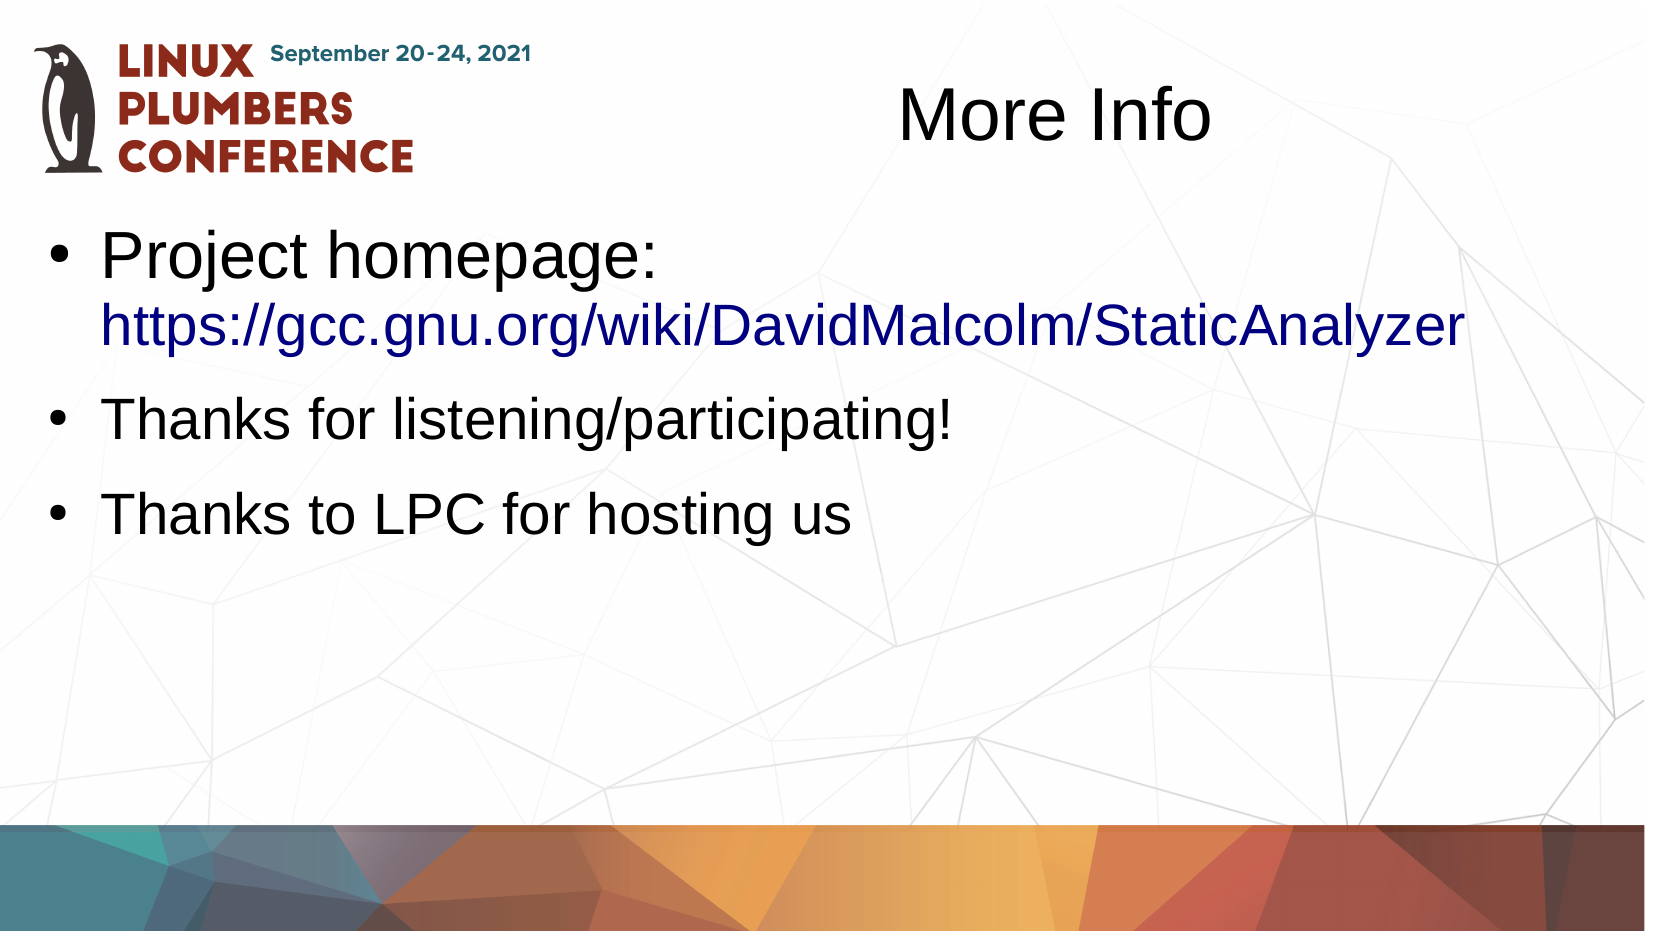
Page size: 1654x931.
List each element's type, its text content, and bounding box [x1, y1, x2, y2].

picture [0, 1, 1645, 931]
list Project homepage:https://gcc.gnu.org/wiki/DavidMalcolm/StaticAnalyzer Thanks for listening/participating! Thanks to LPC for hosting us [30, 217, 1645, 796]
title More Info [540, 37, 1571, 193]
